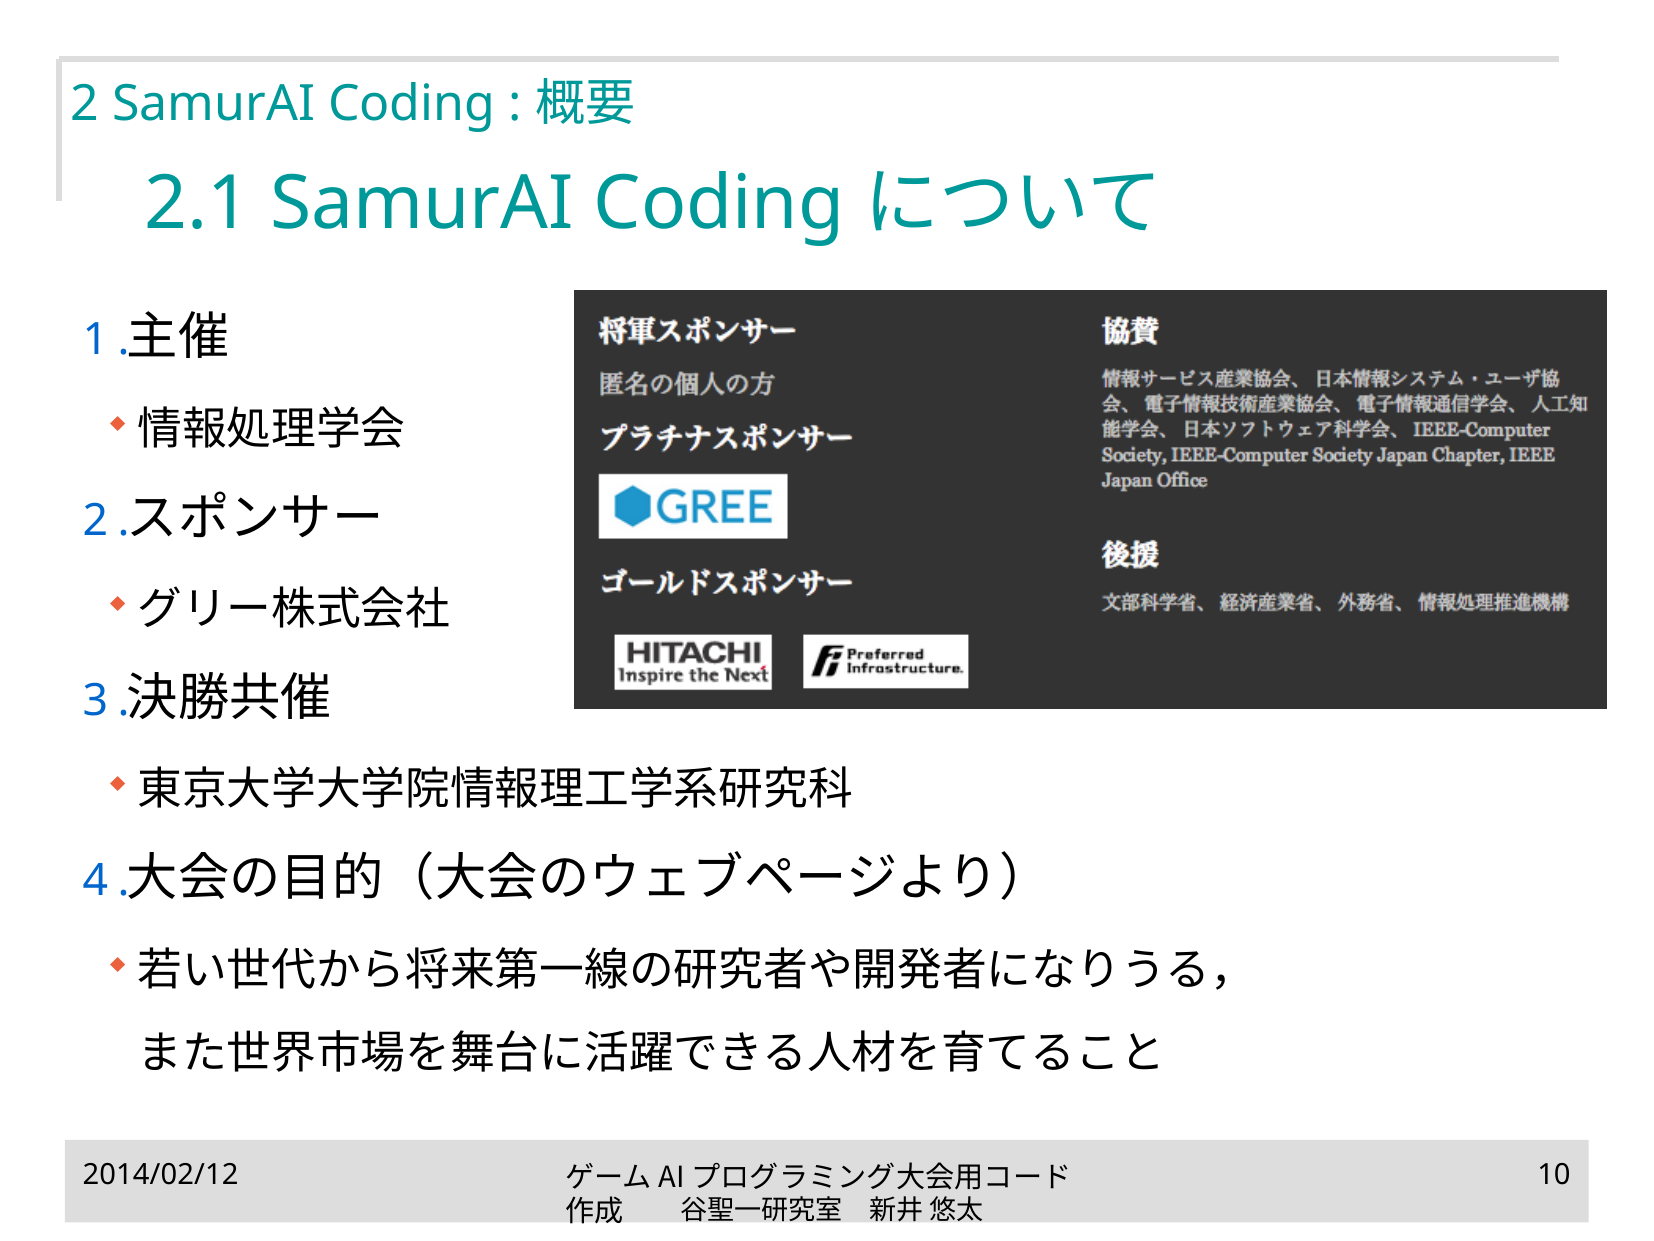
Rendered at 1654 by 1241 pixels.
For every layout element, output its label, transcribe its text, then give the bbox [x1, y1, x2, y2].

picture [574, 290, 1607, 709]
list 主催 情報処理学会 スポンサー グリー株式会社 決勝共催 東京大学大学院情報理工学系研究科 大会の目的（大会のウェブページより） 若い世代から将来第一線の研究者や開発者になりうる， また世界市場を舞台に活躍できる人材を育てること [82, 295, 1571, 1087]
title 2 SamurAI Coding : 概要 2.1 SamurAI Coding について [70, 66, 1560, 217]
